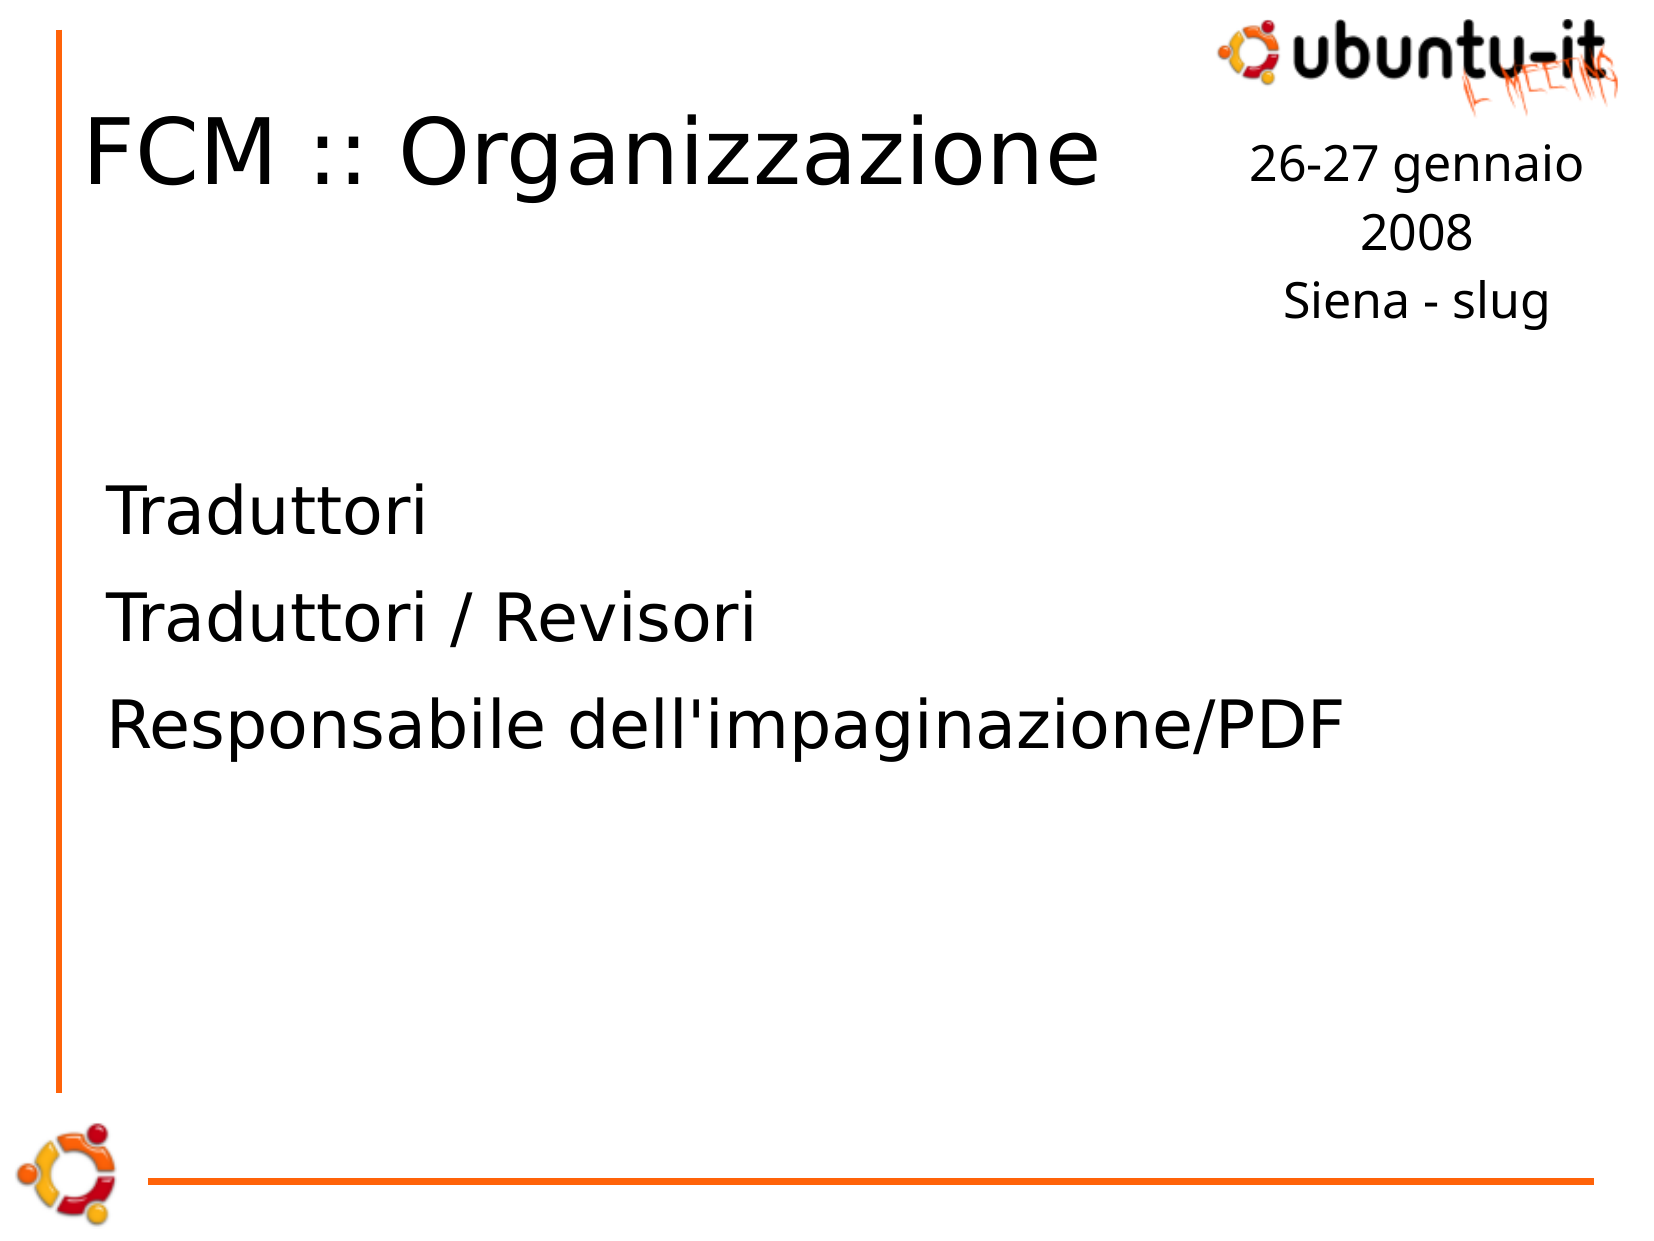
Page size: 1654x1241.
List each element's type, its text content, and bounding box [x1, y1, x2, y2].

title FCM :: Organizzazione [82, 56, 1571, 250]
picture [1210, 19, 1628, 119]
picture [14, 1122, 119, 1229]
list Traduttori Traduttori / Revisori Responsabile dell'impaginazione/PDF [88, 472, 1577, 975]
